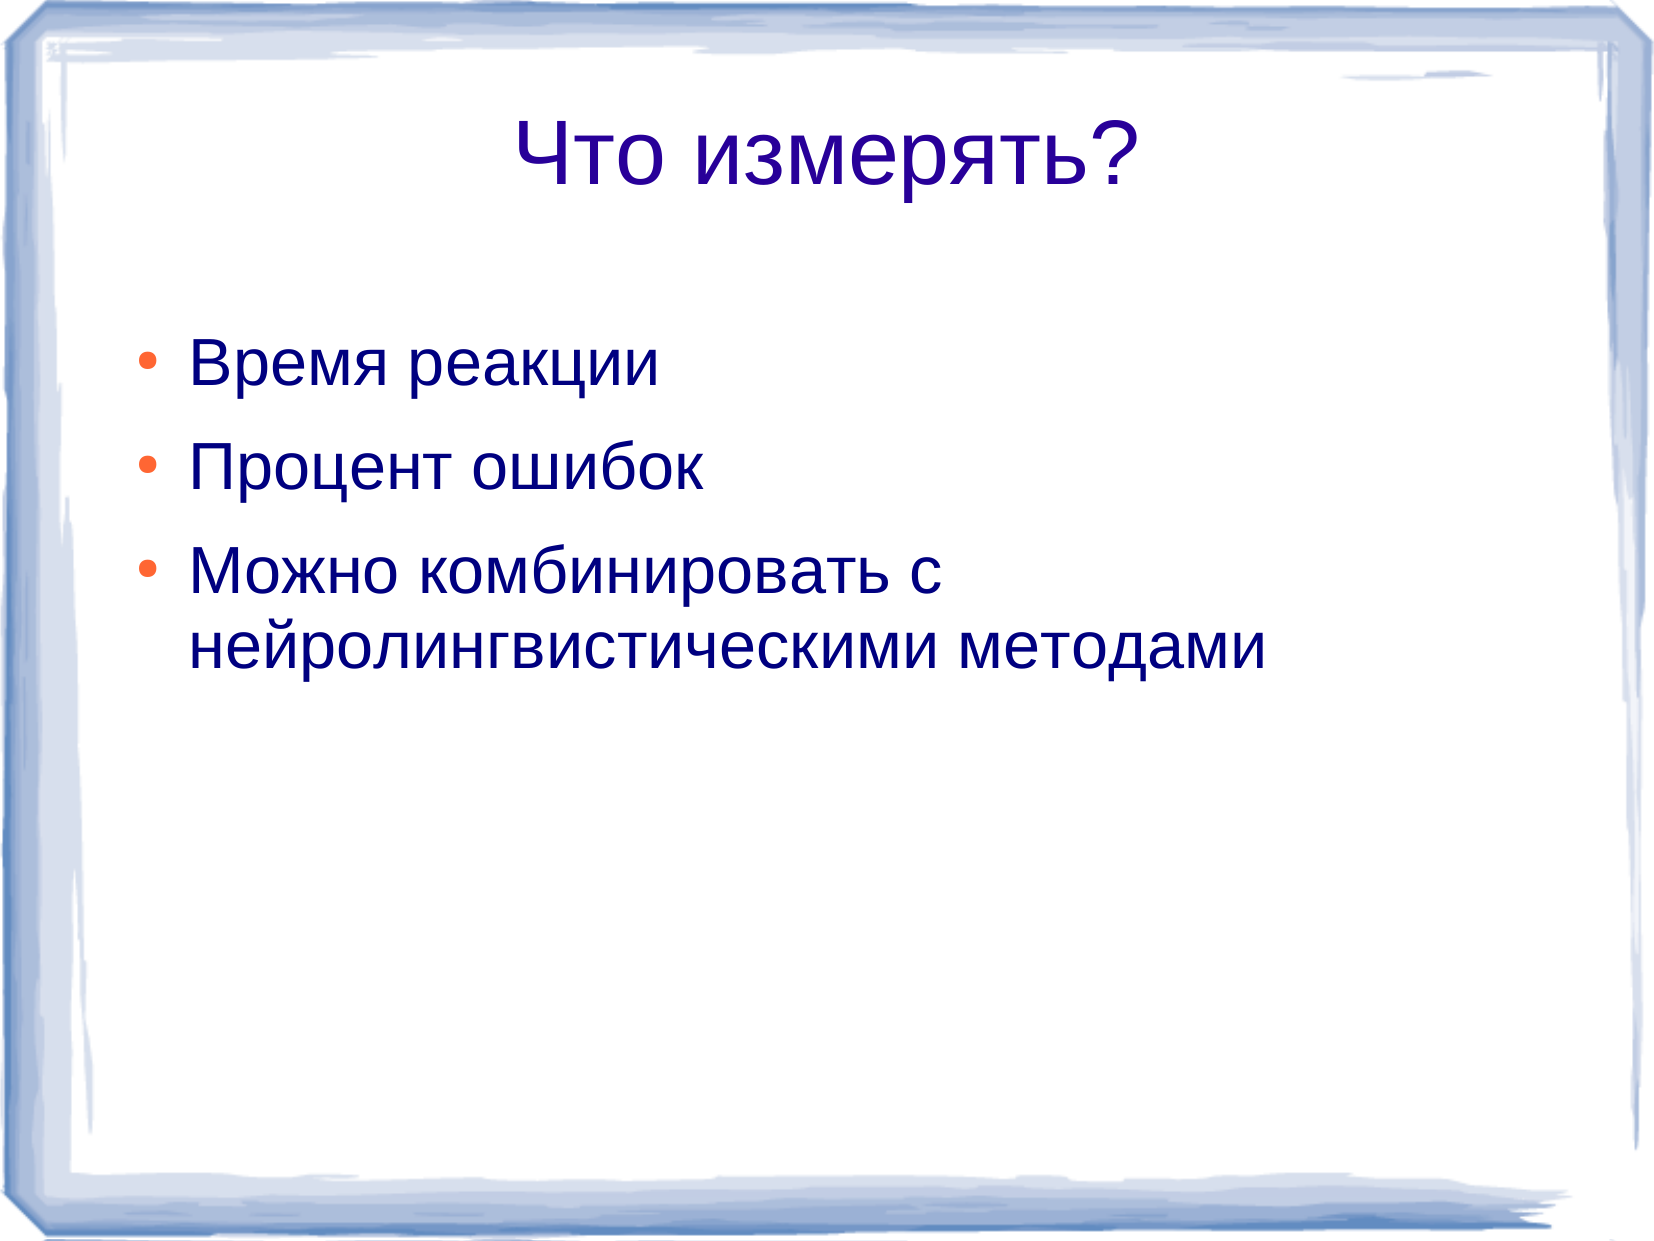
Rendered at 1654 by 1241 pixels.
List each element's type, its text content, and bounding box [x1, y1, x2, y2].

title Что измерять? [82, 49, 1571, 257]
list Время реакции Процент ошибок Можно комбинировать с нейролингвистическими методами [118, 324, 1571, 1004]
picture [0, 0, 1654, 1241]
